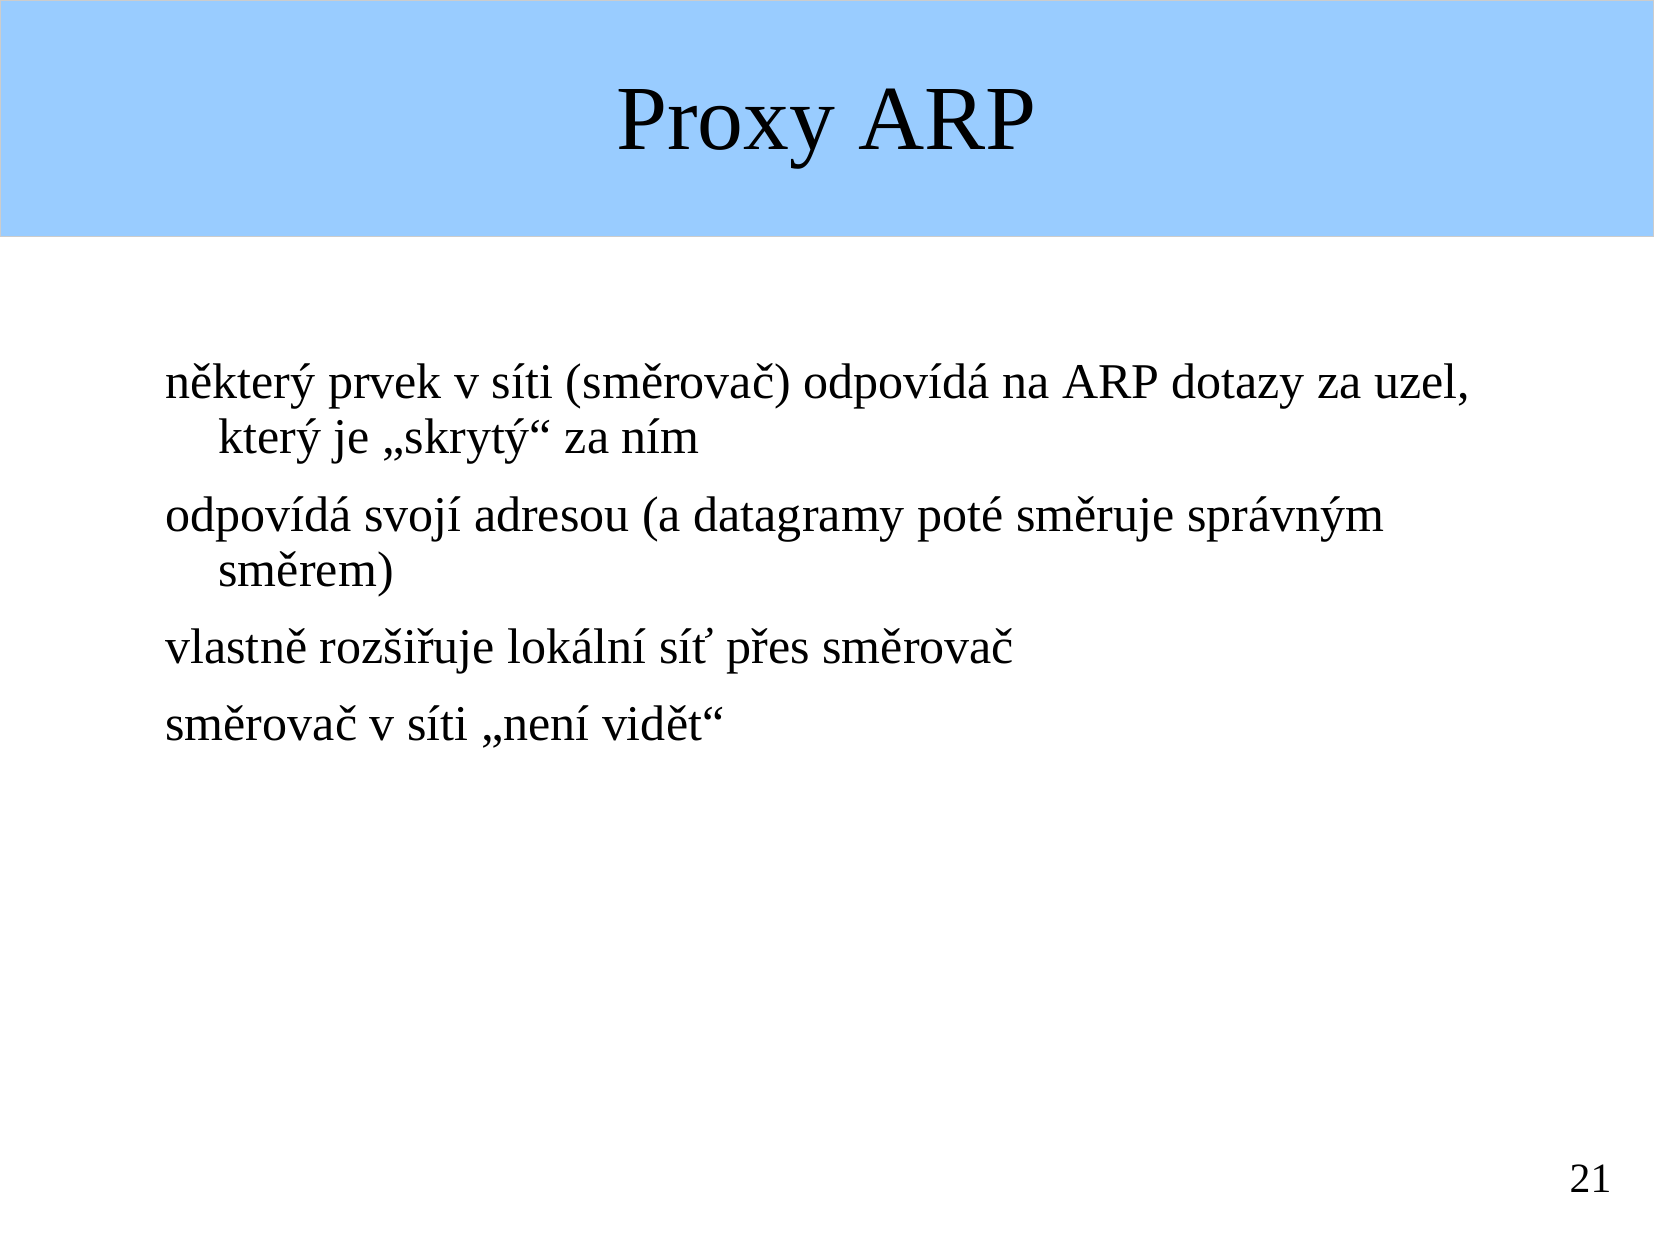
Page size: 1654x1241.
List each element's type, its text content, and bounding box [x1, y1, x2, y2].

list některý prvek v síti (směrovač) odpovídá na ARP dotazy za uzel, který je „skrytý“ za ním odpovídá svojí adresou (a datagramy poté směruje správným směrem) vlastně rozšiřuje lokální síť přes směrovač směrovač v síti „není vidět“ [147, 354, 1506, 752]
title Proxy ARP [0, 0, 1654, 237]
